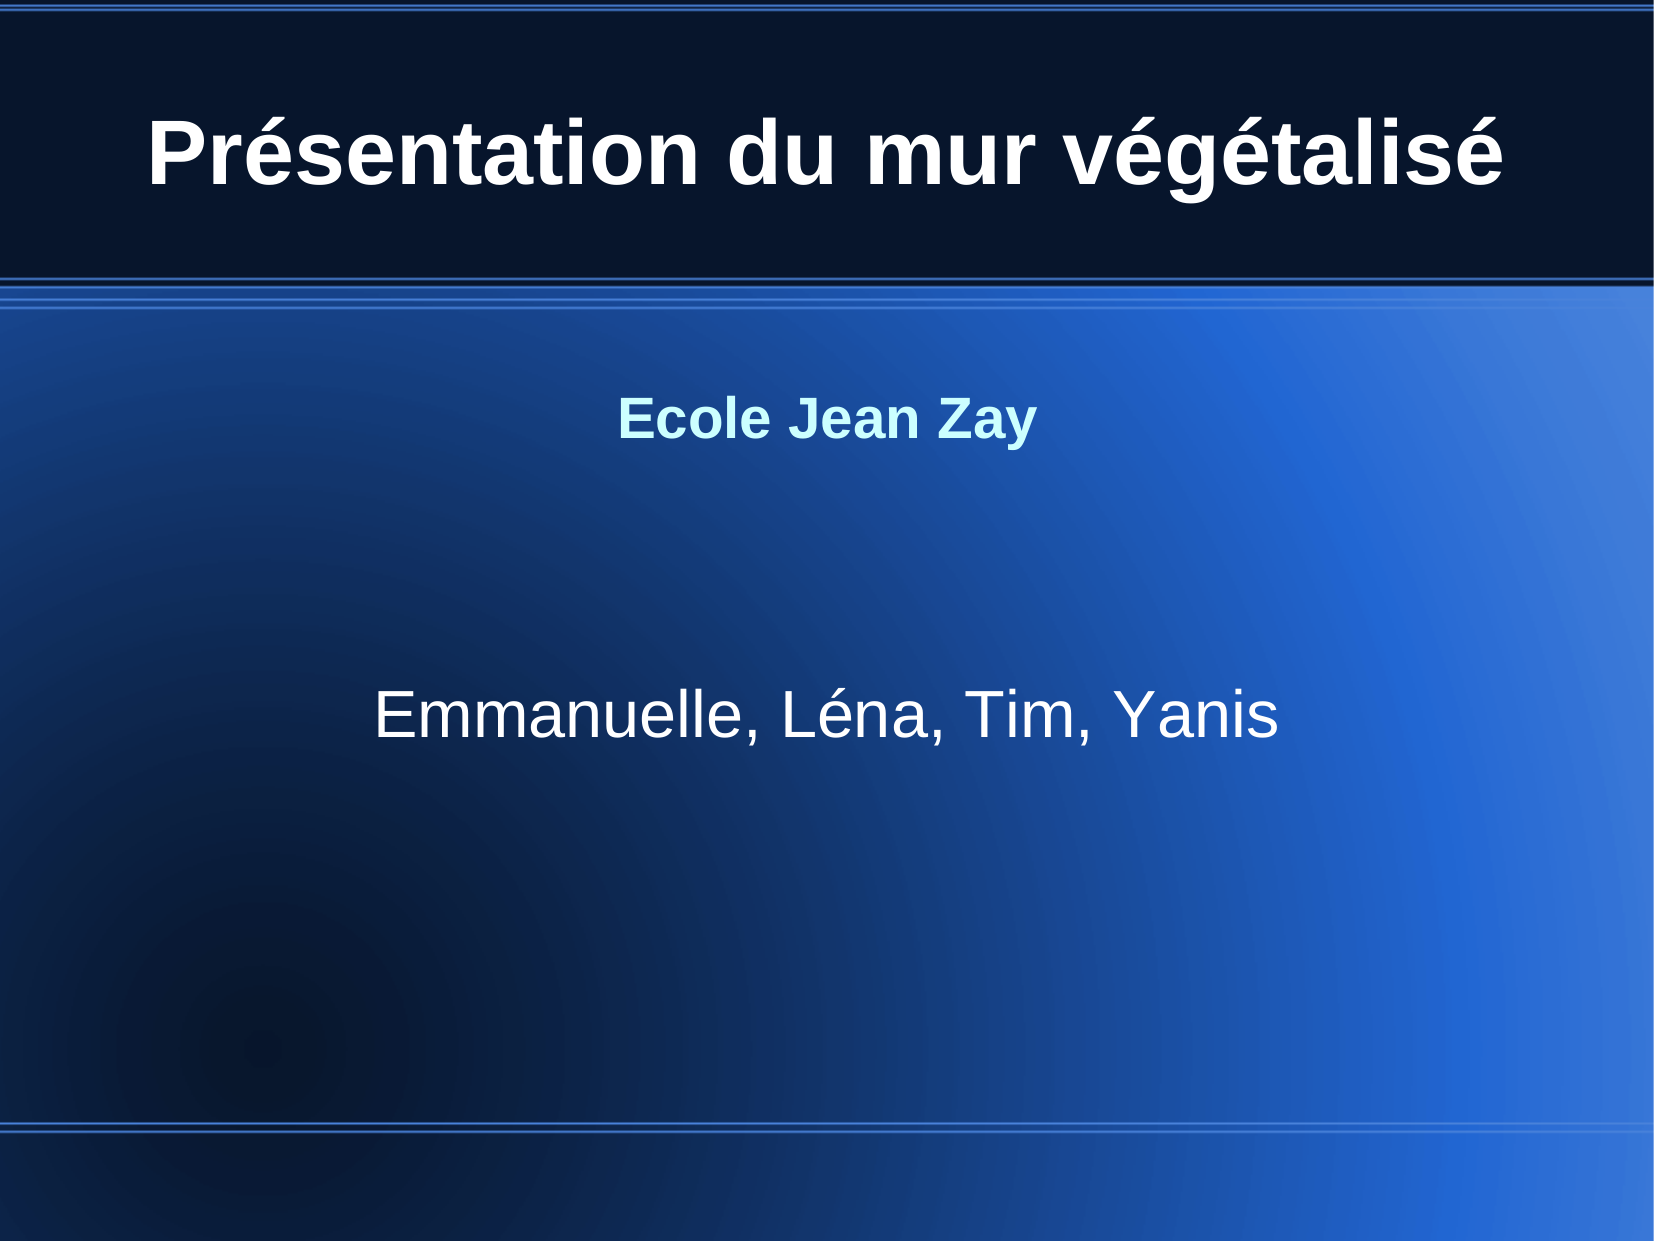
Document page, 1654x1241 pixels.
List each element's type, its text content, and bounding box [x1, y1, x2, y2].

title Présentation du mur végétalisé [82, 49, 1571, 257]
subtitle Emmanuelle, Léna, Tim, Yanis [82, 355, 1571, 1075]
picture [0, 0, 1654, 1241]
text_box Ecole Jean Zay [602, 377, 1075, 473]
